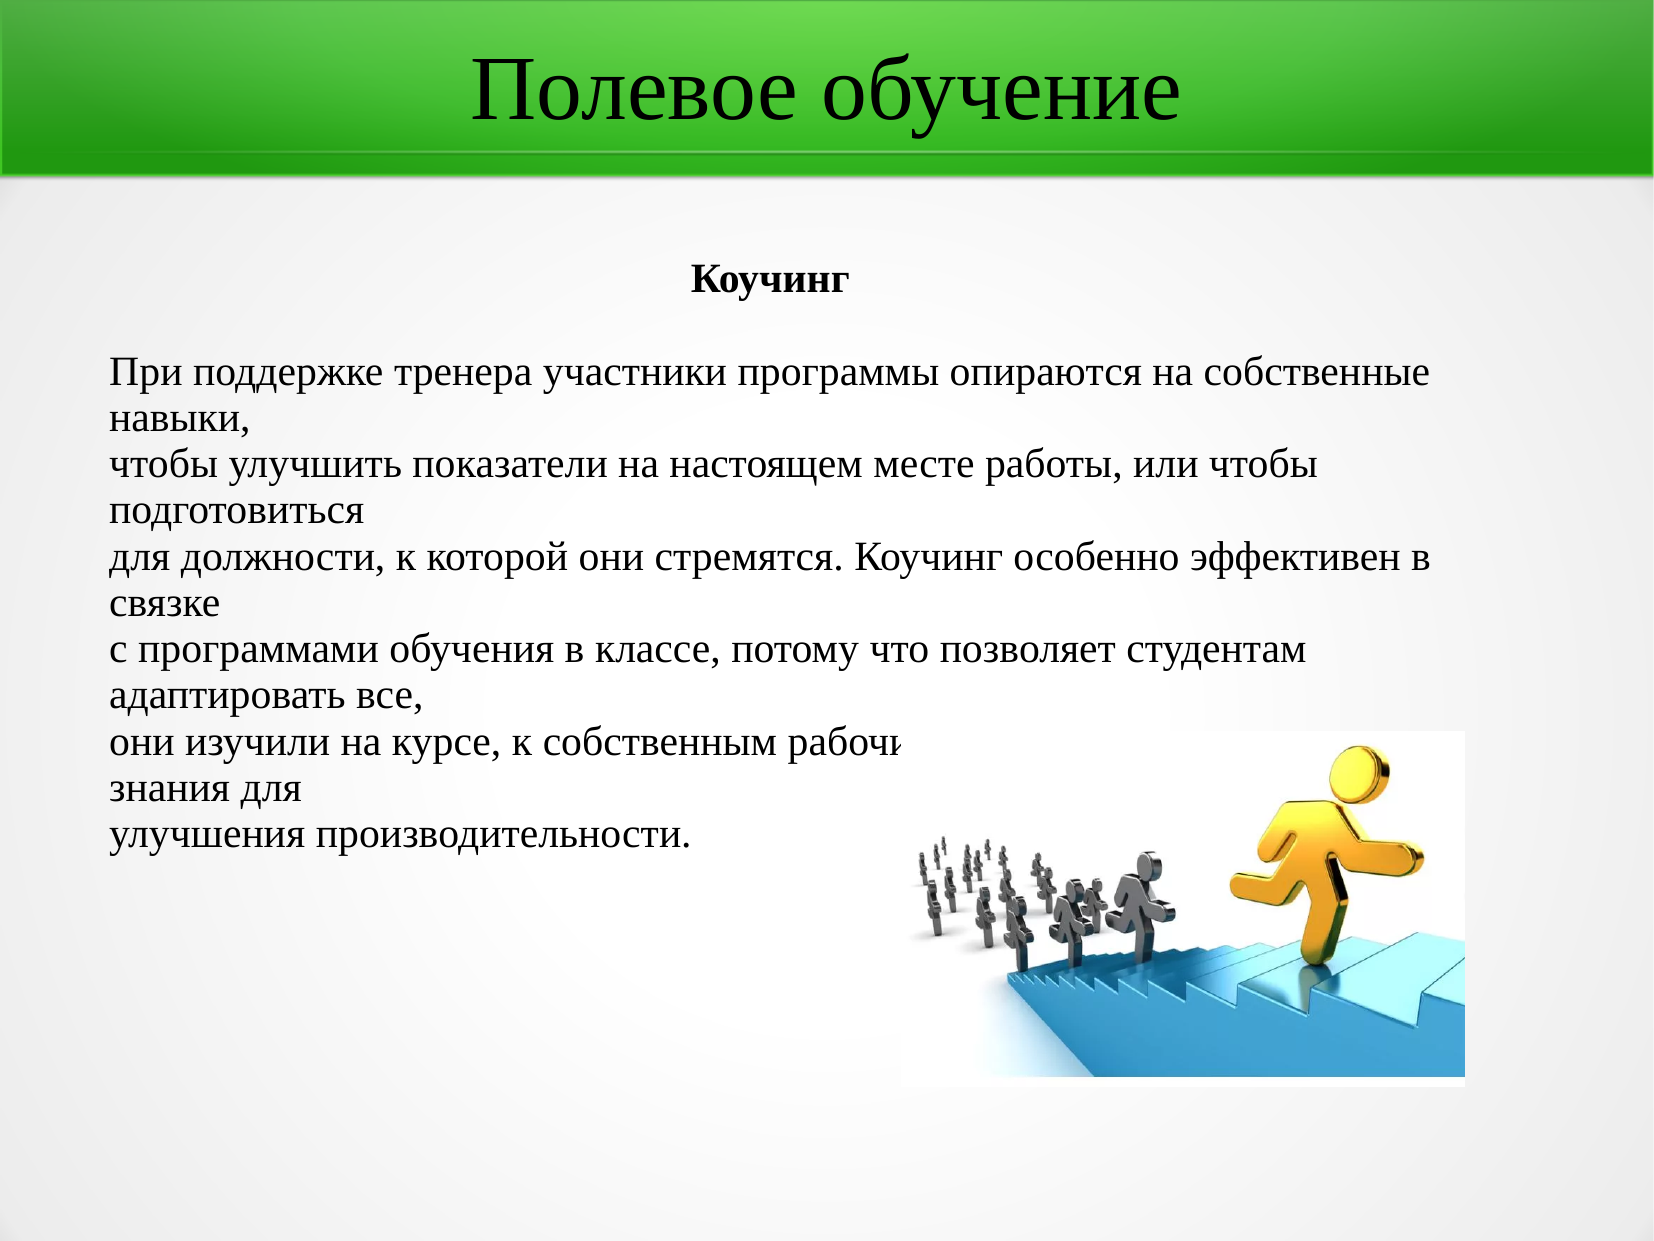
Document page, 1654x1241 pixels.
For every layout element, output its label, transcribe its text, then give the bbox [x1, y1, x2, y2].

text_box Коучинг При поддержке тренера участники программы опираются на собственные навыки, чтобы улучшить показатели на настоящем месте работы, или чтобы подготовиться для должности, к которой они стремятся. Коучинг особенно эффективен в связке с программами обучения в классе, потому что позволяет студентам адаптировать все, они изучили на курсе, к собственным рабочим сценариям и использовать знания для улучшения производительности. [94, 248, 1560, 633]
title Полевое обучение [82, 11, 1571, 154]
picture [901, 731, 1465, 1087]
